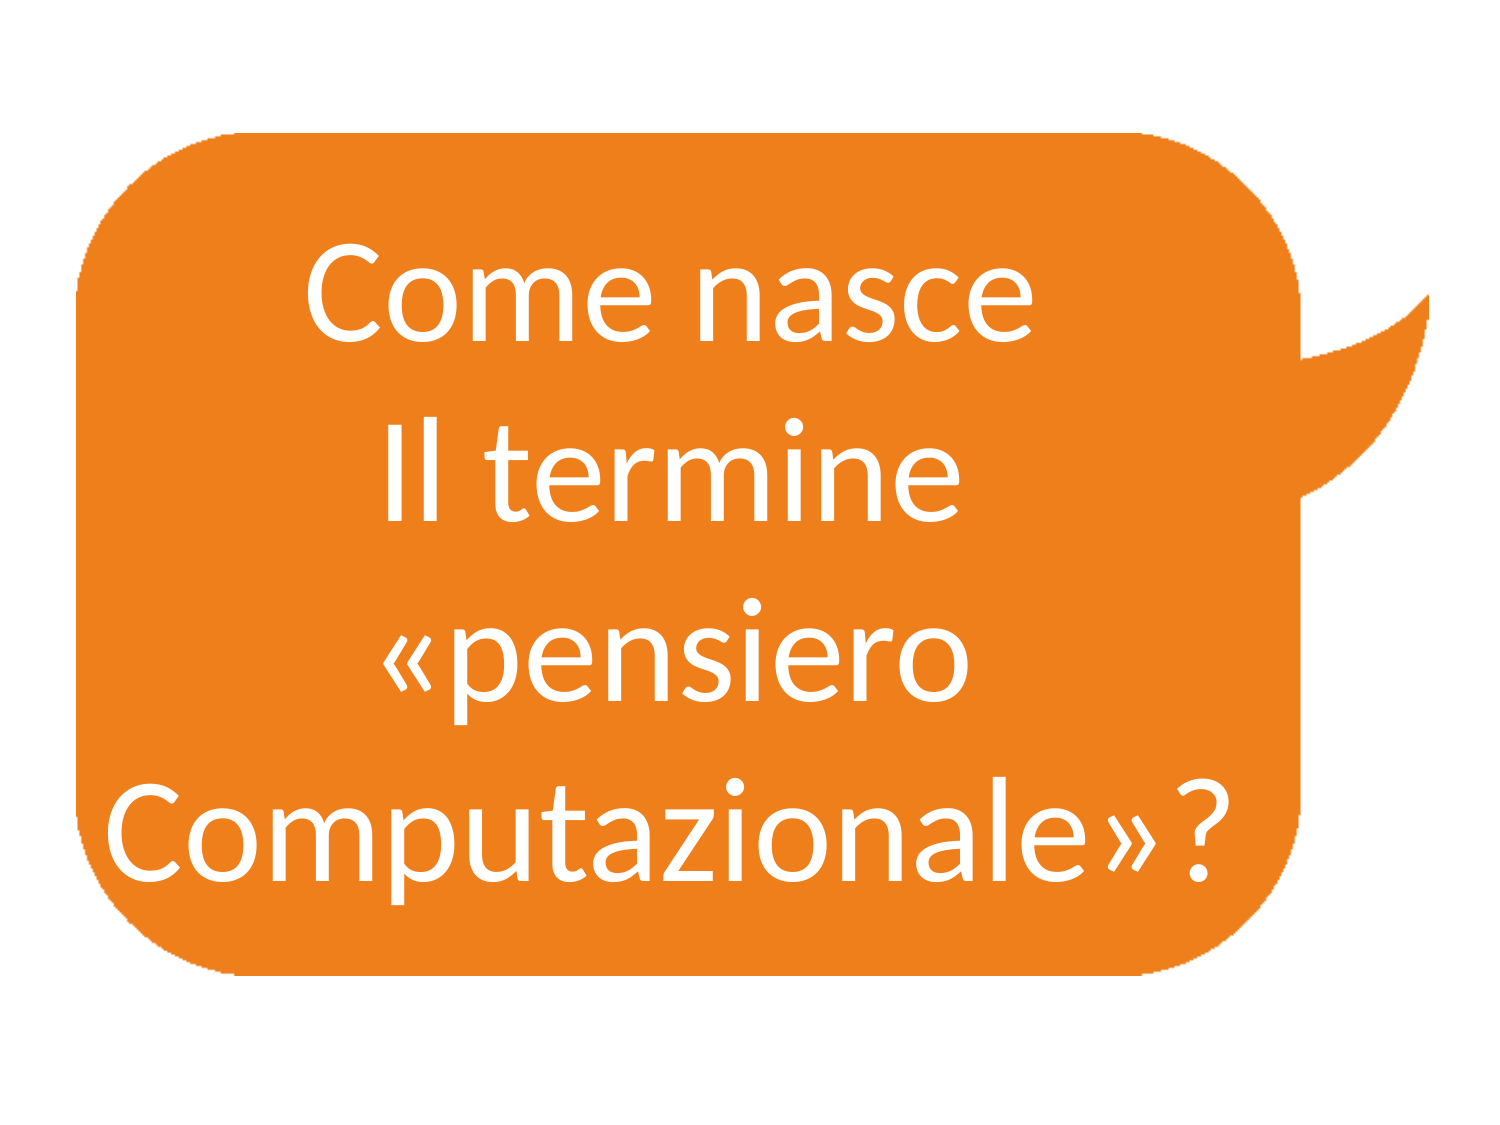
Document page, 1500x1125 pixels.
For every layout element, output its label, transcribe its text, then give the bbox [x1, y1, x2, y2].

picture [76, 133, 1429, 976]
text_box Come nasce Il termine «pensiero Computazionale»? [88, 183, 1254, 919]
